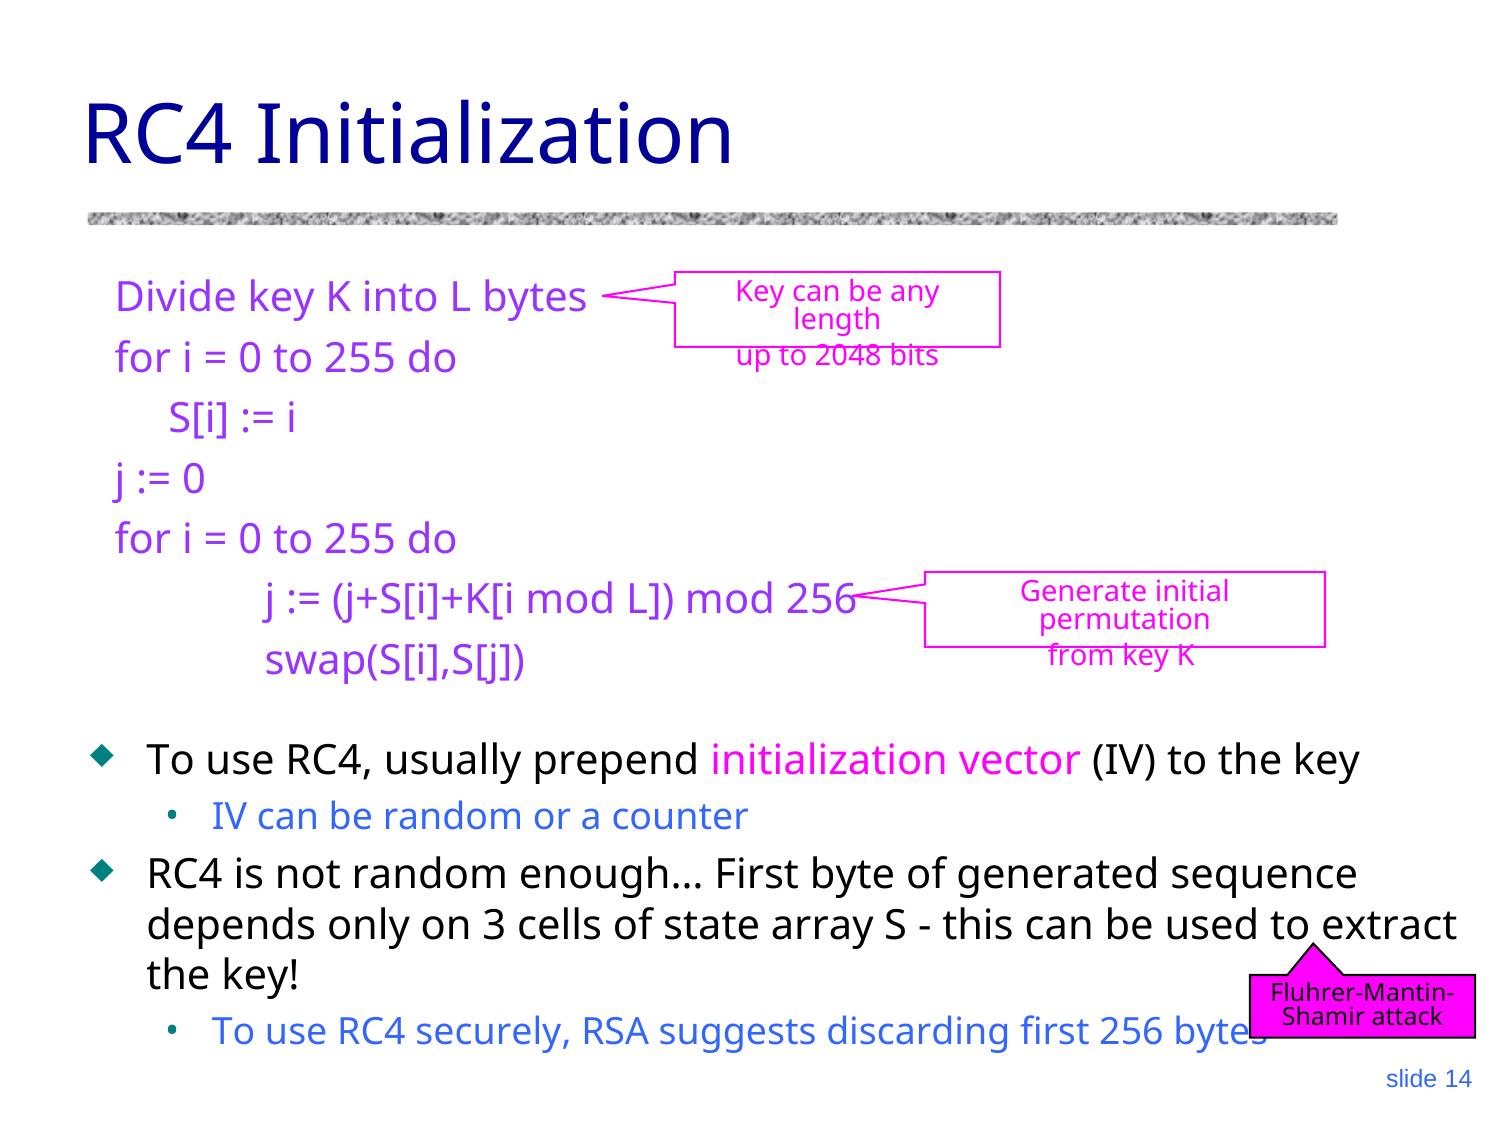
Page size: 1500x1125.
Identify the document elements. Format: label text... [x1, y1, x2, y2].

text_box Key can be any length up to 2048 bits [602, 271, 1000, 347]
text_box Divide key K into L bytes for i = 0 to 255 do S[i] := i j := 0 for i = 0 to 255 do j := (j+S[i]+K[i mod L]) mod 256 swap(S[i],S[j]) [99, 262, 1125, 691]
list To use RC4, usually prepend initialization vector (IV) to the key IV can be random or a counter RC4 is not random enough… First byte of generated sequence depends only on 3 cells of state array S - this can be used to extract the key! To use RC4 securely, RSA suggests discarding first 256 bytes [74, 724, 1475, 1063]
text_box Fluhrer-Mantin-Shamir attack [1250, 943, 1476, 1038]
text_box slide <number> [1174, 1025, 1488, 1101]
title RC4 Initialization [66, 37, 1342, 188]
text_box Generate initial permutation from key K [852, 571, 1326, 647]
picture [87, 212, 1338, 226]
